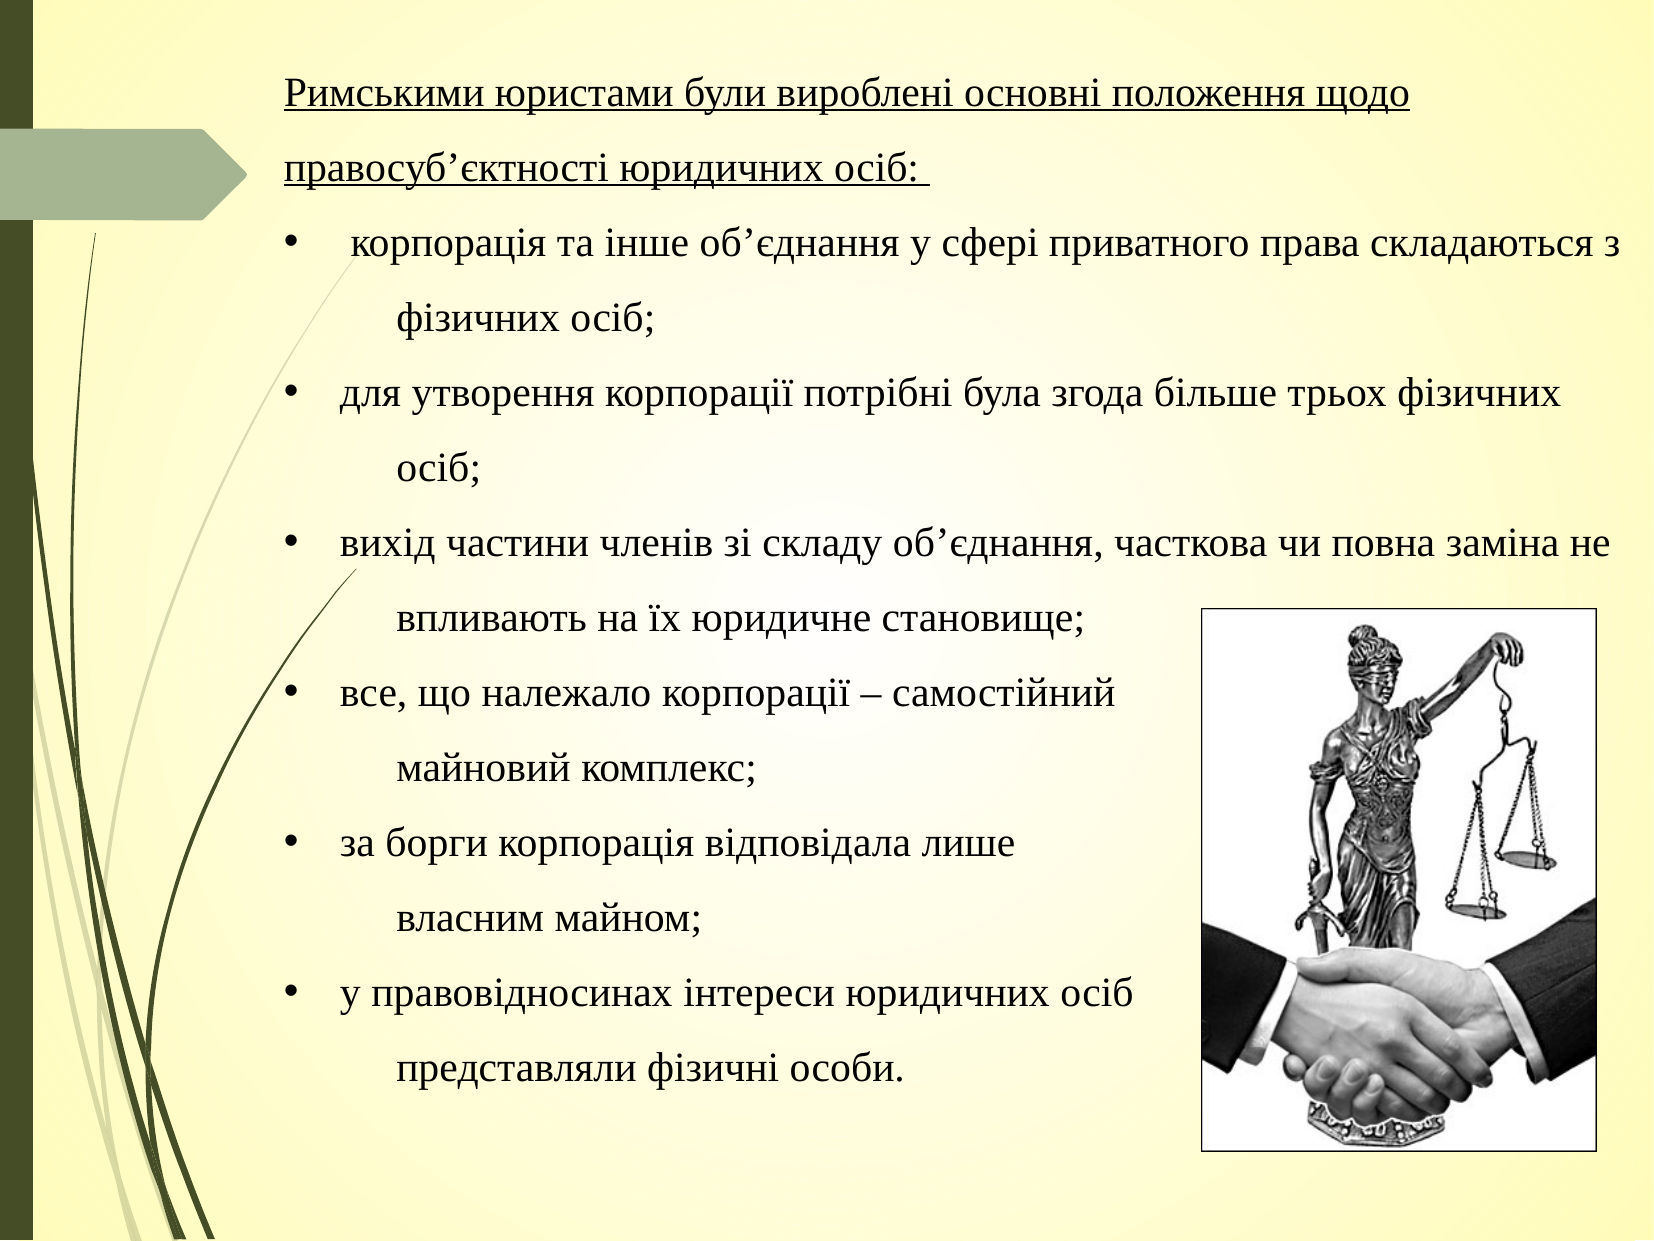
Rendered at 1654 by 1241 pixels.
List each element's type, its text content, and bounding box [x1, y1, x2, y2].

picture [1201, 608, 1597, 1152]
text_box Римськими юристами були вироблені основні положення щодо правосуб’єктності юридичних осіб: корпорація та інше об’єднання у сфері приватного права складаються з фізичних осіб; для утворення корпорації потрібні була згода більше трьох фізичних осіб; вихід частини членів зі складу об’єднання, часткова чи повна заміна не впливають на їх юридичне становище; все, що належало корпорації – самостійний майновий комплекс; за борги корпорація відповідала лише власним майном; у правовідносинах інтереси юридичних осіб представляли фізичні особи. [269, 32, 1654, 1098]
